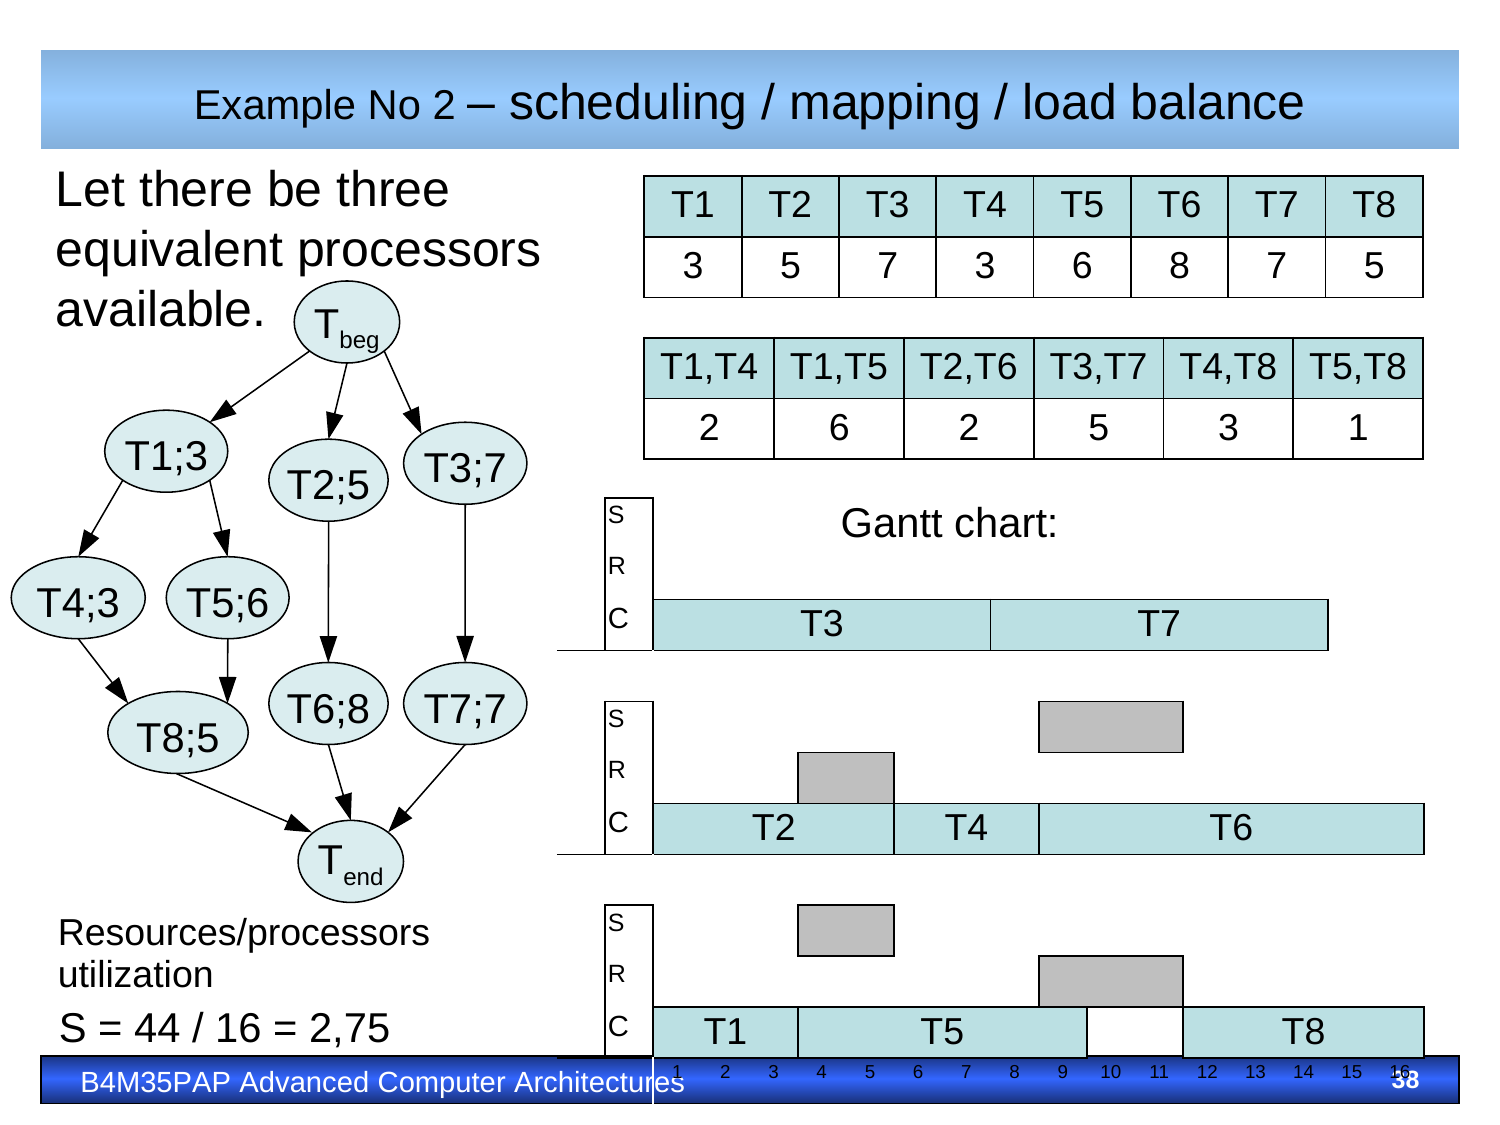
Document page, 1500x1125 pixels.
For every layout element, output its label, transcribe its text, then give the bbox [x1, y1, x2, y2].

table_cell 15 [1328, 1059, 1376, 1109]
table_cell [1376, 905, 1424, 956]
table_cell [798, 549, 846, 599]
table_cell [990, 554, 1039, 599]
table_cell [1376, 702, 1424, 752]
table_cell [1328, 752, 1376, 803]
table_cell 14 [1280, 1059, 1328, 1109]
text_box [328, 363, 348, 440]
table_cell [701, 702, 750, 752]
table_cell [750, 855, 798, 905]
text_box Resources/processors utilization [43, 904, 498, 1004]
table_cell 11 [1135, 1058, 1183, 1109]
table_cell [654, 702, 701, 752]
table_cell 5 [846, 1059, 894, 1109]
table_cell [1039, 549, 1087, 599]
text_box T1;3 [104, 410, 228, 493]
table_cell [1329, 600, 1376, 651]
title Example No 2 – scheduling / mapping / load balance [41, 50, 1459, 149]
table_cell 9 [1039, 1059, 1087, 1109]
table_cell 7 [840, 238, 935, 297]
text_box [209, 350, 310, 423]
table_cell [1328, 651, 1376, 702]
table_cell 10 [1087, 1058, 1135, 1109]
table_cell [1184, 702, 1231, 752]
table_cell [846, 957, 894, 1006]
table_cell [1184, 956, 1231, 1006]
table_cell 7 [1229, 238, 1325, 297]
table_header T5 [1034, 177, 1130, 236]
table_cell [1231, 752, 1280, 803]
table_header [557, 498, 604, 650]
table_cell [990, 702, 1038, 752]
list Let there be three equivalent processors available. [40, 148, 628, 344]
table_cell [701, 549, 750, 599]
table_cell [654, 651, 701, 702]
text_box T7;7 [403, 662, 527, 745]
table_header [1135, 498, 1183, 549]
table_cell [557, 855, 605, 905]
table_cell [1135, 855, 1183, 905]
table_cell [654, 905, 701, 956]
table_cell [942, 956, 990, 1006]
table_cell [701, 651, 750, 702]
table_cell C [606, 600, 652, 650]
table_cell [894, 651, 942, 702]
table_cell [798, 702, 846, 752]
text_box Gantt chart: [825, 488, 1074, 554]
table_cell [1183, 905, 1231, 956]
table_cell [942, 855, 990, 905]
table_cell [1088, 1008, 1135, 1058]
table_header [1183, 498, 1231, 549]
table_header T8 [1326, 177, 1422, 236]
table_cell [894, 702, 942, 752]
text_box Tbeg [302, 344, 392, 363]
table_cell [1135, 549, 1183, 599]
table_cell [654, 549, 701, 599]
table_cell [799, 753, 893, 803]
table_cell [605, 855, 652, 904]
text_box T5;6 [166, 556, 290, 639]
table_cell 13 [1231, 1059, 1280, 1109]
table_cell 3 [1164, 399, 1292, 458]
table_cell 2 [645, 399, 773, 458]
table_cell [895, 752, 942, 803]
table_cell [846, 651, 894, 702]
table_cell 3 [937, 238, 1033, 297]
table_cell [942, 752, 990, 803]
table_cell [1135, 651, 1183, 701]
table_cell [846, 855, 894, 904]
text_box [209, 480, 228, 557]
table_cell T7 [991, 600, 1327, 650]
table_cell [750, 549, 798, 599]
table_cell 5 [1326, 238, 1422, 297]
text_box T2;5 [268, 439, 389, 522]
table_header [701, 498, 750, 549]
table_cell [750, 905, 797, 956]
table_cell [942, 905, 990, 956]
table_cell [557, 702, 604, 854]
table_cell [1087, 651, 1135, 701]
table_cell [942, 702, 990, 752]
table_cell [1231, 855, 1280, 905]
table_cell [1328, 549, 1376, 600]
table_cell [1040, 702, 1182, 752]
table_cell [750, 956, 798, 1006]
table_cell [1280, 905, 1328, 956]
table_cell T2 [654, 804, 893, 854]
table_cell [798, 855, 846, 904]
table_cell [701, 752, 750, 803]
table_cell [557, 905, 604, 1057]
table_cell 3 [750, 1059, 798, 1109]
table_cell [894, 956, 942, 1006]
text_box [176, 773, 312, 833]
table_cell C [606, 803, 652, 854]
table_cell 8 [990, 1059, 1039, 1109]
table_cell [1231, 549, 1280, 599]
table_cell [990, 651, 1039, 702]
table_cell [1183, 651, 1231, 702]
table_cell [654, 752, 701, 803]
table_header T7 [1229, 177, 1325, 236]
table_cell T3 [654, 600, 990, 650]
table_cell [1183, 855, 1231, 905]
table_cell [557, 1059, 605, 1109]
table_header [798, 498, 825, 549]
table_cell T6 [1040, 804, 1423, 854]
table_header T4 [937, 177, 1033, 236]
table_cell [1087, 905, 1135, 955]
table_header S [606, 499, 652, 549]
table_cell [1087, 753, 1135, 803]
table_header [1328, 498, 1376, 549]
table_cell C [606, 1007, 652, 1057]
table_cell [799, 906, 893, 955]
table_cell [1135, 1008, 1182, 1058]
table_cell 4 [798, 1059, 846, 1109]
table_header T2,T6 [905, 339, 1033, 398]
table_header [750, 498, 798, 549]
text_box T3;7 [403, 422, 527, 505]
table_cell [1376, 752, 1424, 803]
table_cell [1135, 905, 1183, 955]
table_cell [701, 855, 750, 905]
table_header [1376, 498, 1424, 549]
table_cell R [606, 752, 652, 803]
table_cell 16 [1376, 1059, 1424, 1109]
text_box [388, 744, 466, 833]
table_cell [990, 905, 1039, 956]
table_cell [654, 855, 701, 905]
table_header T5,T8 [1294, 339, 1422, 398]
table_cell [1183, 752, 1231, 803]
table_header T1,T4 [645, 339, 773, 398]
table_cell [1328, 956, 1376, 1006]
table_header [654, 498, 701, 549]
table_header T4,T8 [1164, 339, 1292, 398]
table_cell T5 [799, 1008, 1086, 1057]
table_cell [1376, 956, 1424, 1006]
table_cell [750, 702, 798, 752]
table_cell [1135, 753, 1183, 803]
table_cell [1280, 956, 1328, 1006]
table_cell [1280, 855, 1328, 905]
table_cell [1376, 855, 1424, 905]
table_header T3,T7 [1035, 339, 1163, 398]
table_cell [605, 1059, 652, 1109]
table_cell [894, 554, 942, 599]
table_header T1,T5 [775, 339, 903, 398]
table_cell [846, 554, 894, 599]
table_cell [894, 855, 942, 905]
text_box [384, 351, 422, 435]
table_cell 3 [645, 238, 741, 297]
table_cell [1231, 702, 1280, 752]
table_cell [1376, 600, 1424, 651]
table_cell 1 [654, 1059, 701, 1109]
table_cell S [606, 906, 652, 956]
table_header T6 [1132, 177, 1227, 236]
table_cell [701, 956, 750, 1006]
table_cell [1231, 956, 1280, 1006]
table_header [1231, 498, 1280, 549]
text_box [328, 744, 351, 821]
table_cell 5 [1035, 399, 1163, 458]
table_header [1074, 498, 1087, 549]
table_cell [895, 905, 942, 956]
table_cell R [606, 956, 652, 1007]
table_cell [1328, 702, 1376, 752]
table_cell [942, 651, 990, 702]
table_cell [654, 956, 701, 1006]
table_cell [846, 702, 894, 752]
table_cell [1280, 752, 1328, 803]
table_cell 6 [1034, 238, 1130, 297]
table_cell 6 [775, 399, 903, 458]
text_box Tend [298, 820, 404, 903]
table_cell [990, 855, 1039, 905]
table_cell [1280, 651, 1328, 702]
text_box T4;3 [11, 556, 146, 639]
table_cell 7 [942, 1059, 990, 1109]
text_box [78, 480, 123, 557]
table_cell [1280, 702, 1328, 752]
table_cell 1 [1294, 399, 1422, 458]
table_cell [798, 651, 846, 702]
table_cell [1183, 549, 1231, 599]
table_cell T1 [654, 1008, 797, 1057]
text_box [78, 638, 129, 704]
text_box T8;5 [107, 691, 249, 774]
table_cell 8 [1132, 238, 1227, 297]
table_cell [1039, 753, 1087, 803]
table_cell 12 [1183, 1059, 1231, 1109]
table_cell [1376, 549, 1424, 600]
table_cell [1231, 651, 1280, 702]
table_cell [750, 651, 798, 702]
table_header [1087, 498, 1135, 549]
table_cell 2 [701, 1059, 750, 1109]
table_cell S [606, 702, 652, 752]
table_cell T8 [1184, 1008, 1423, 1057]
table_cell T4 [895, 804, 1038, 854]
table_cell [798, 957, 846, 1006]
table_cell 5 [743, 238, 838, 297]
table_cell [605, 651, 652, 701]
table_header [1280, 498, 1328, 549]
table_cell [750, 752, 797, 803]
table_cell [1040, 957, 1182, 1006]
table_cell [557, 651, 605, 702]
table_cell [1087, 855, 1135, 905]
table_cell [1328, 905, 1376, 956]
table_cell [990, 956, 1038, 1006]
table_cell [1087, 549, 1135, 599]
table_cell [1376, 651, 1424, 702]
table_cell [1328, 855, 1376, 905]
table_cell R [606, 549, 652, 600]
table_cell [942, 554, 990, 599]
table_cell [1039, 855, 1087, 905]
table_cell [1280, 549, 1328, 599]
table_cell [990, 752, 1039, 803]
table_cell [701, 905, 750, 956]
table_cell [1039, 651, 1087, 701]
table_cell 6 [894, 1059, 942, 1109]
table_cell [1231, 905, 1280, 956]
table_header T2 [743, 177, 838, 236]
table_cell 2 [905, 399, 1033, 458]
text_box T6;8 [268, 662, 389, 745]
table_header T1 [645, 177, 741, 236]
text_box S = 44 / 16 = 2,75 [44, 1004, 406, 1058]
table_cell [1039, 905, 1087, 955]
table_header T3 [840, 177, 935, 236]
